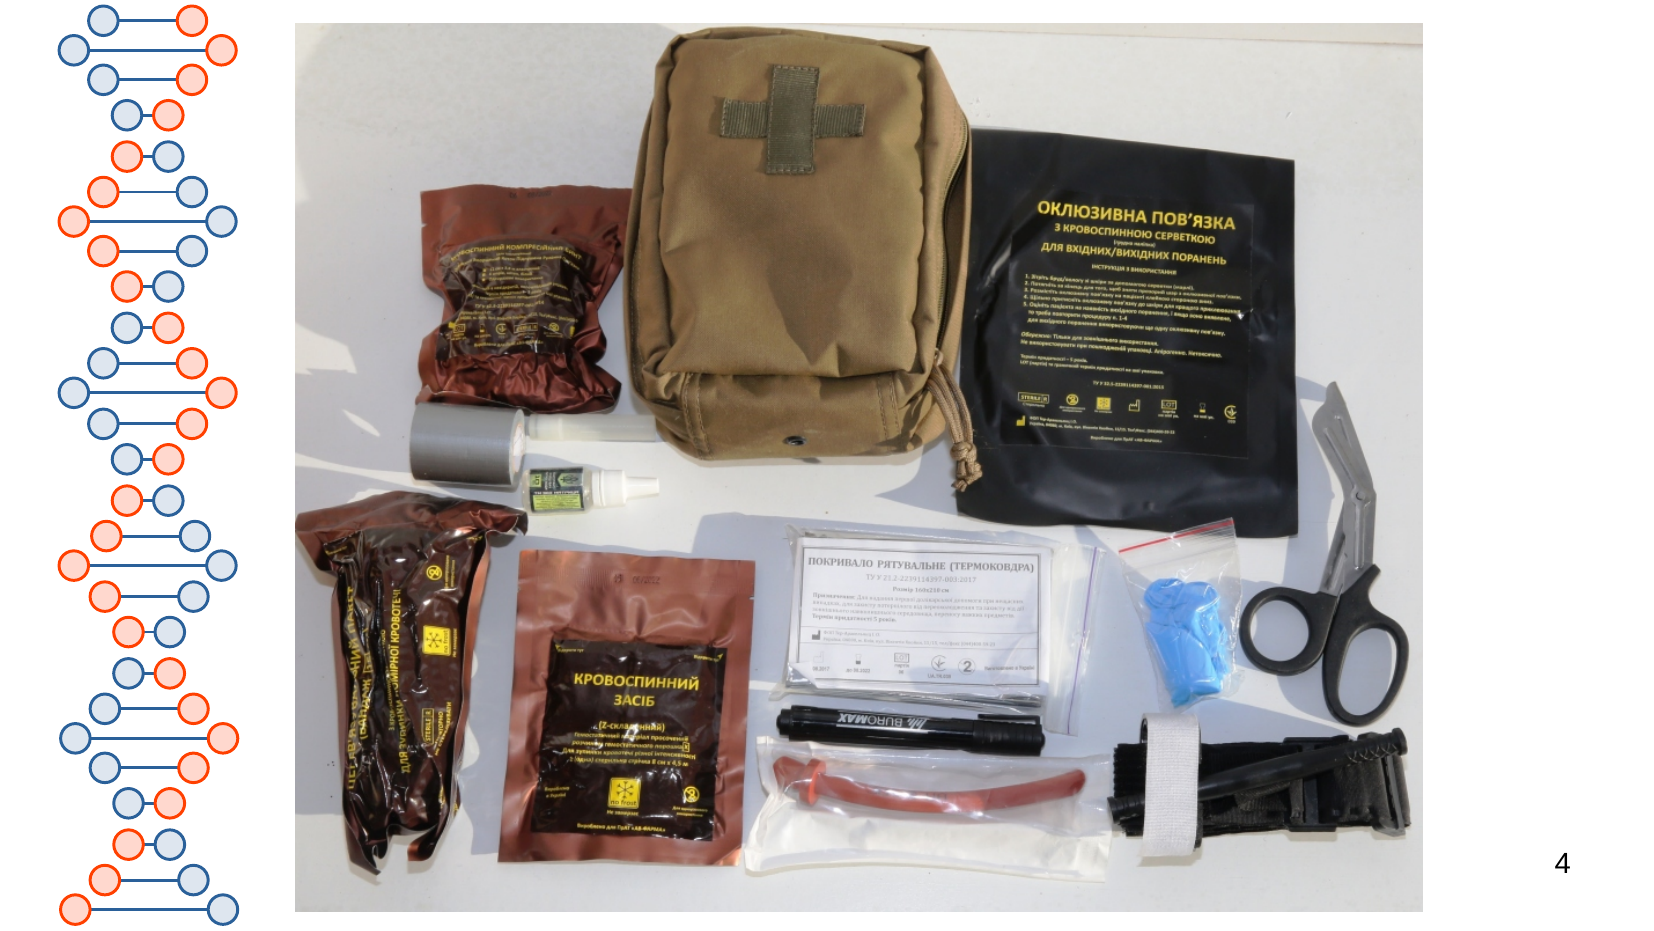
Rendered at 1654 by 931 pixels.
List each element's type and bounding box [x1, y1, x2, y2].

picture [295, 23, 1423, 912]
